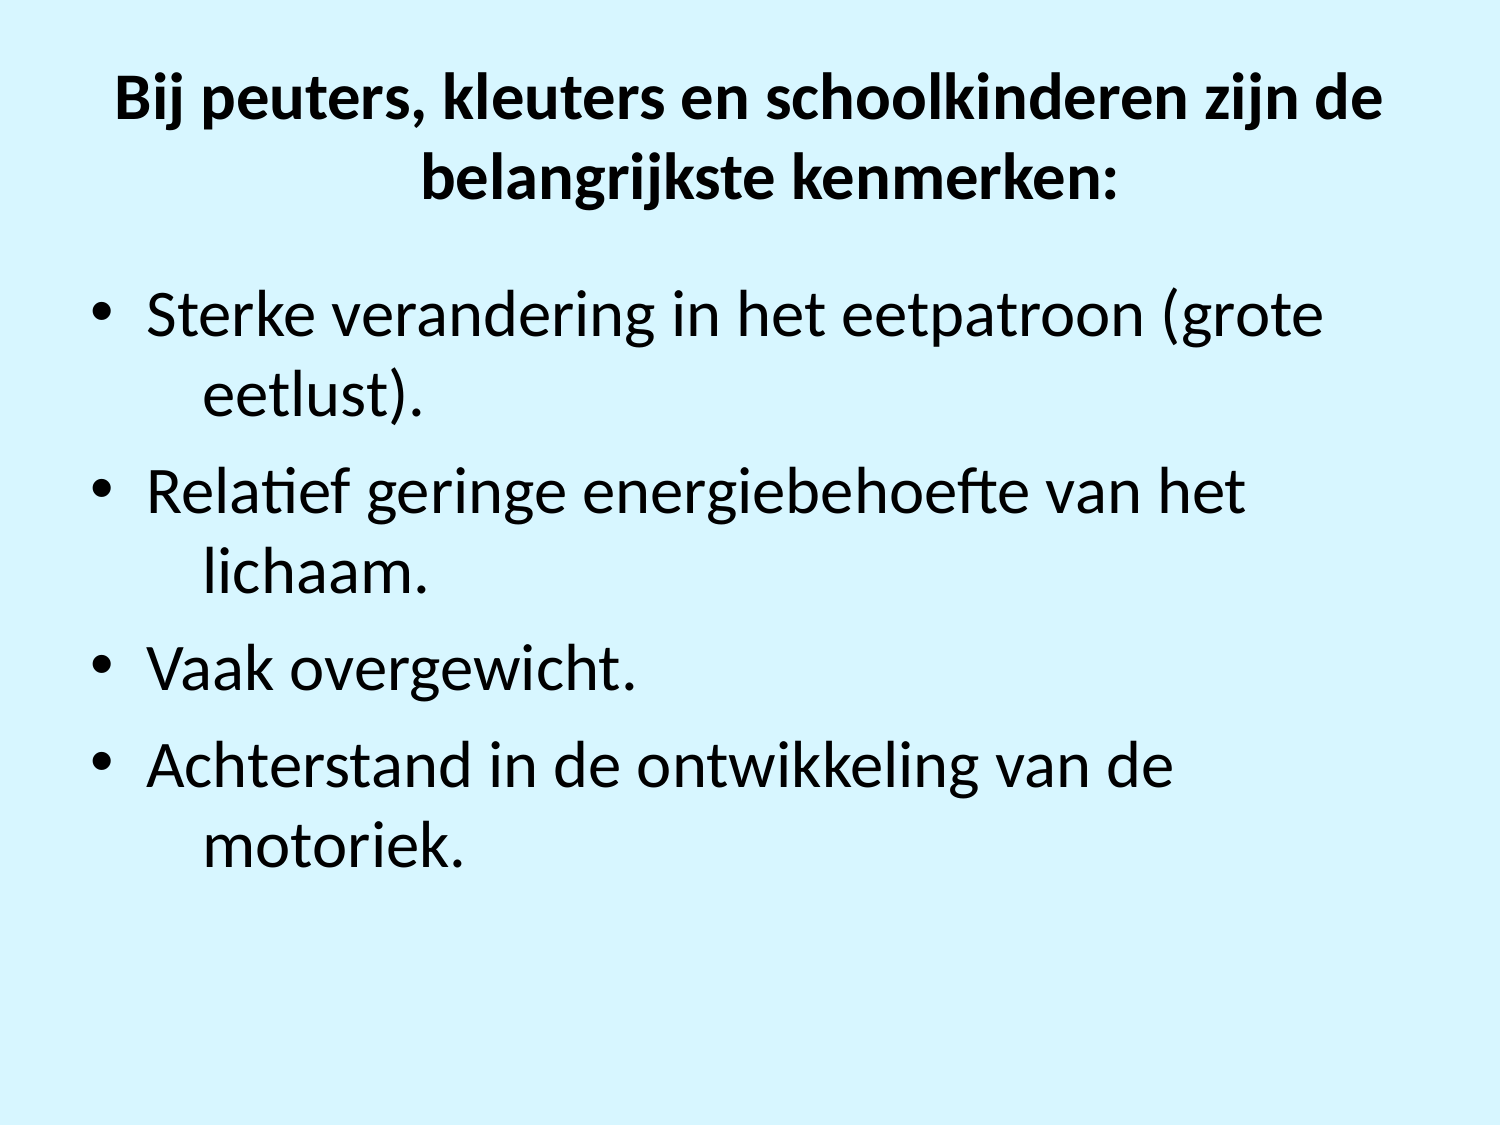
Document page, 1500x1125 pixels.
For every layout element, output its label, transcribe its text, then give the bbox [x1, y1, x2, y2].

title Bij peuters, kleuters en schoolkinderen zijn de belangrijkste kenmerken: [75, 45, 1426, 233]
list Sterke verandering in het eetpatroon (grote eetlust). Relatief geringe energiebehoefte van het lichaam. Vaak overgewicht. Achterstand in de ontwikkeling van de motoriek. [75, 262, 1426, 1005]
